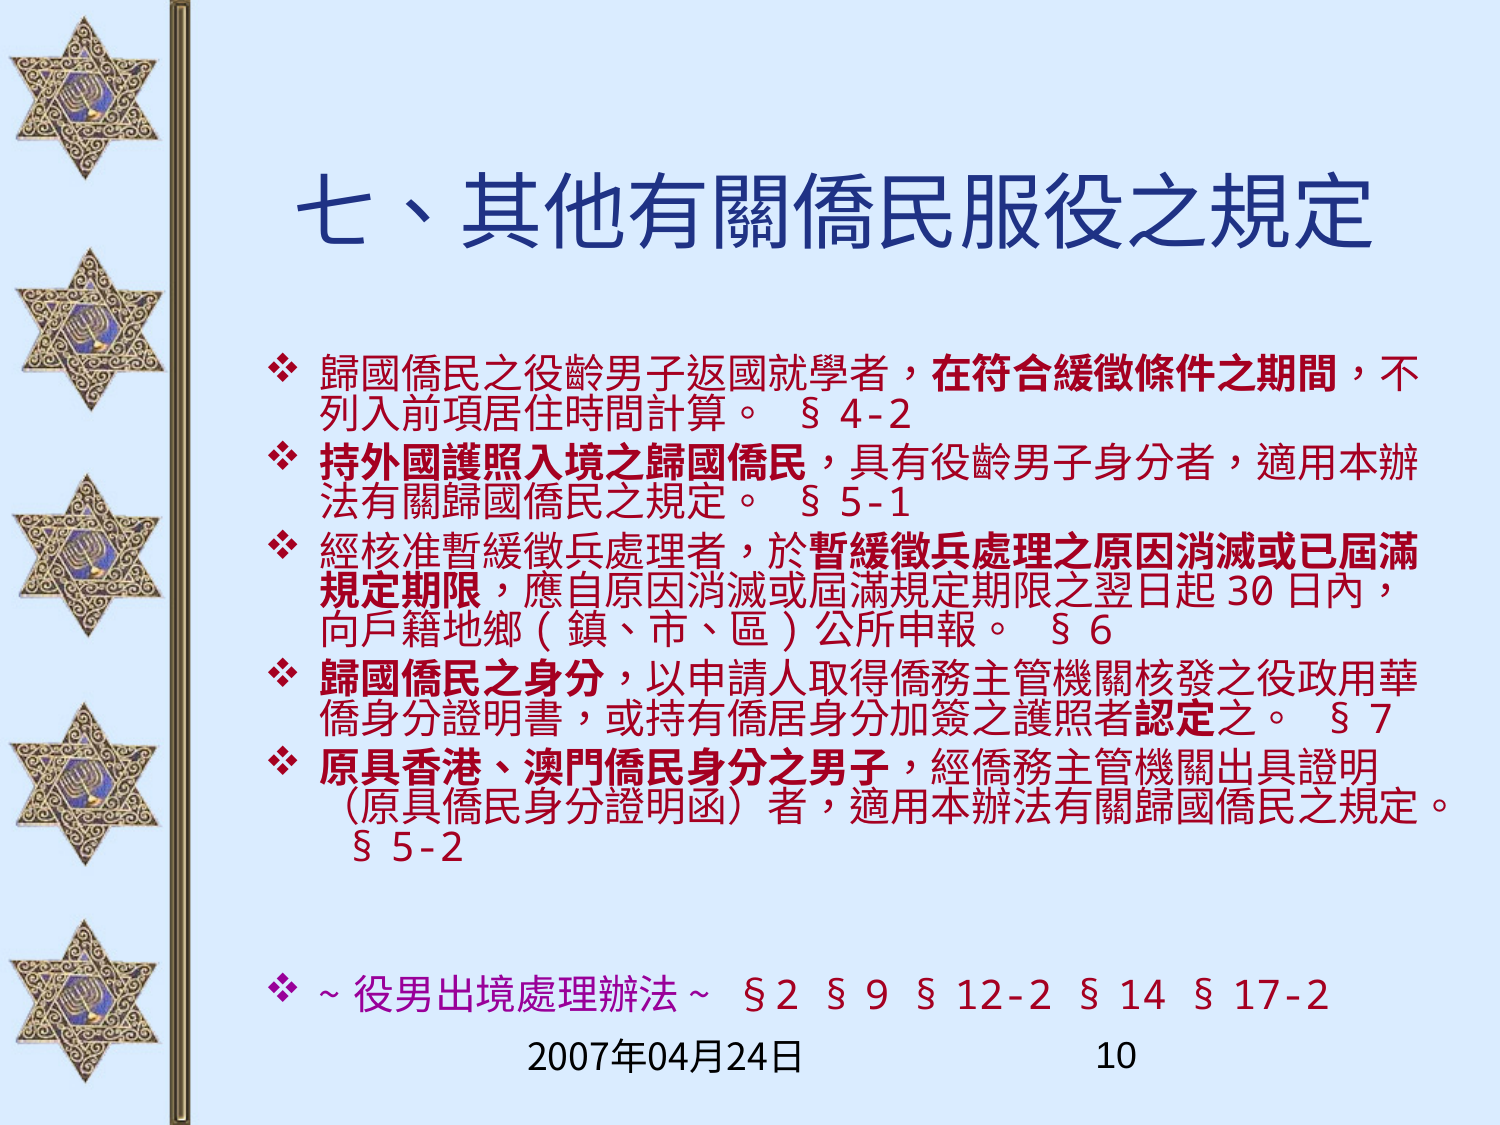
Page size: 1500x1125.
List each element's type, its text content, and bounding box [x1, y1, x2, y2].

list 歸國僑民之役齡男子返國就學者，在符合緩徵條件之期間，不列入前項居住時間計算。 §4-2 持外國護照入境之歸國僑民，具有役齡男子身分者，適用本辦法有關歸國僑民之規定。 §5-1 經核准暫緩徵兵處理者，於暫緩徵兵處理之原因消滅或已屆滿規定期限，應自原因消滅或屆滿規定期限之翌日起30日內，向戶籍地鄉(鎮、市、區)公所申報。 §6 歸國僑民之身分，以申請人取得僑務主管機關核發之役政用華僑身分證明書，或持有僑居身分加簽之護照者認定之。 §7 原具香港、澳門僑民身分之男子，經僑務主管機關出具證明（原具僑民身分證明函）者，適用本辦法有關歸國僑民之規定。 §5-2 ~役男出境處理辦法~ §2 §9 §12-2 §14 §17-2 [249, 349, 1447, 1057]
title 七、其他有關僑民服役之規定 [265, 115, 1404, 303]
picture [0, 0, 1500, 1125]
